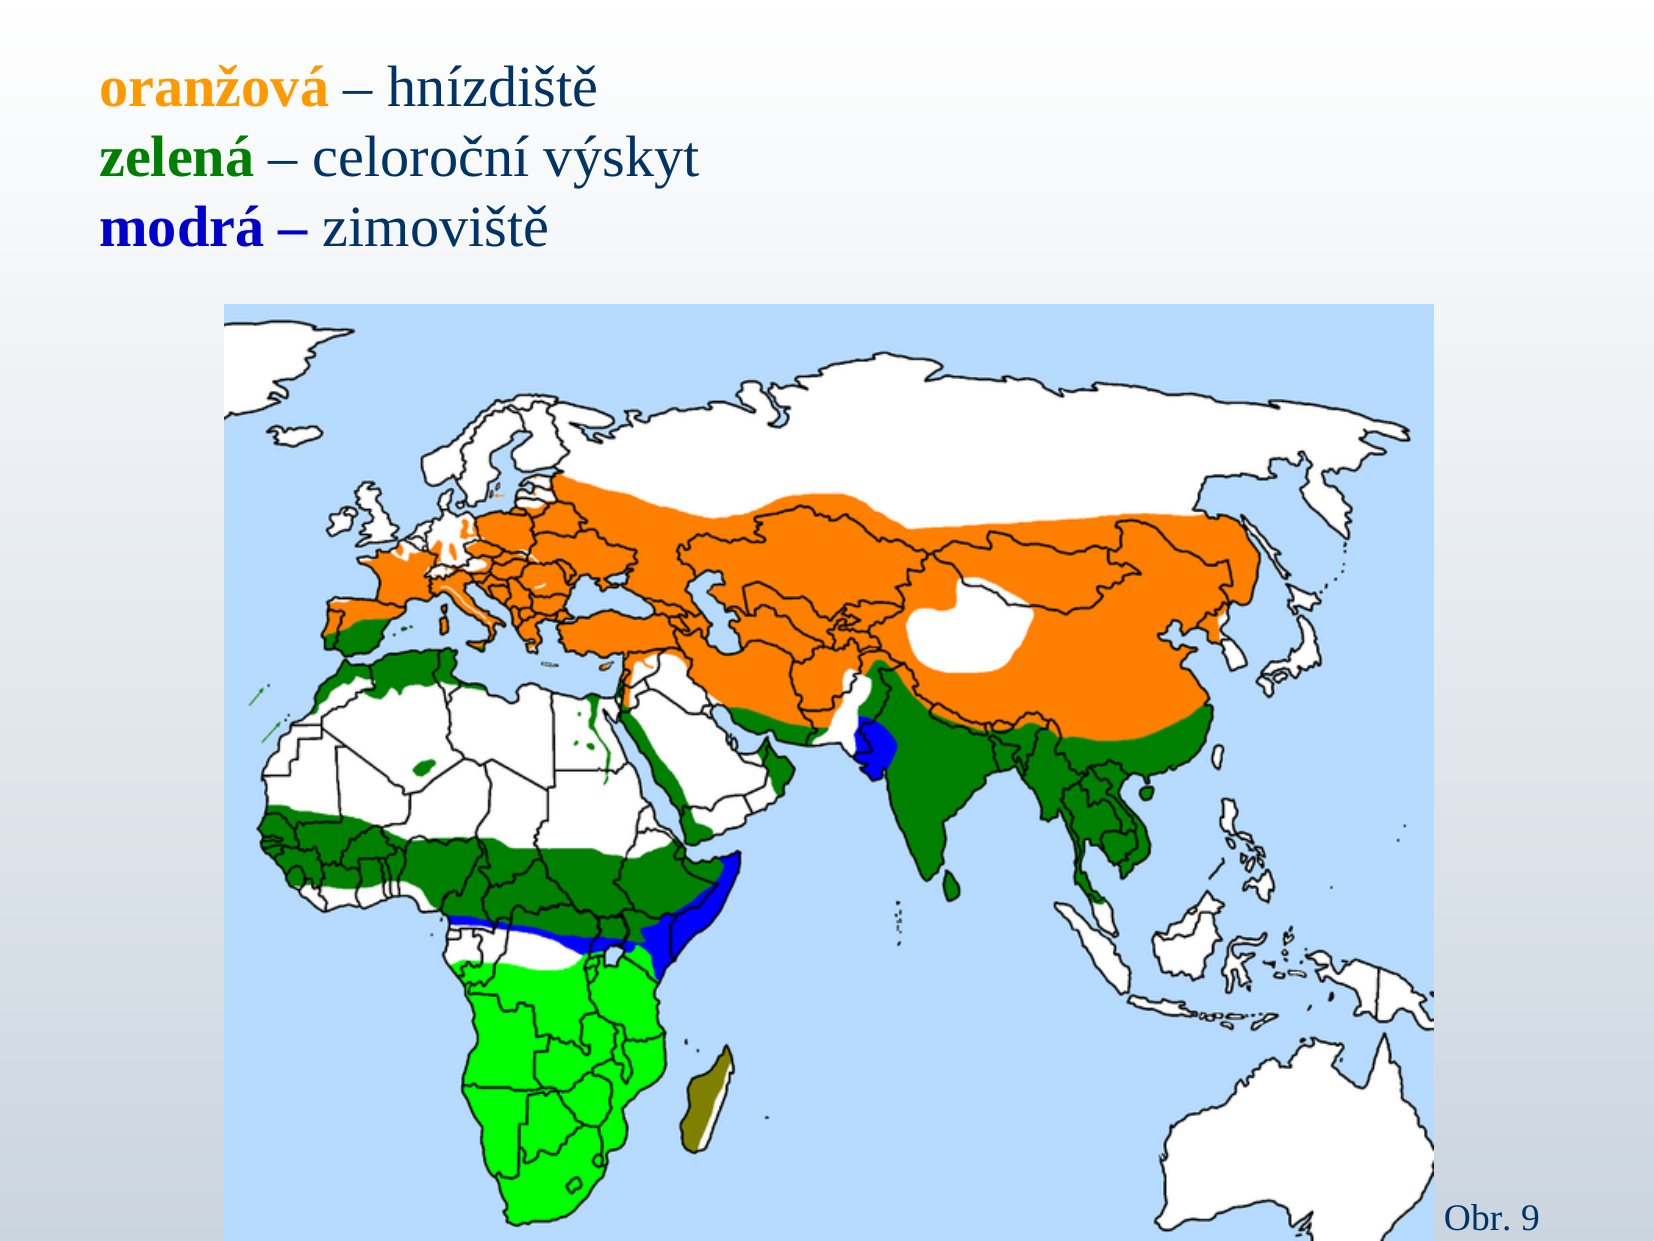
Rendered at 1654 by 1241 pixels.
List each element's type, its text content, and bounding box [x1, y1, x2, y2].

text_box oranžová – hnízdiště zelená – celoroční výskyt modrá – zimoviště [82, 50, 1572, 257]
text_box Obr. 9 [1429, 1185, 1607, 1241]
picture [224, 304, 1434, 1241]
